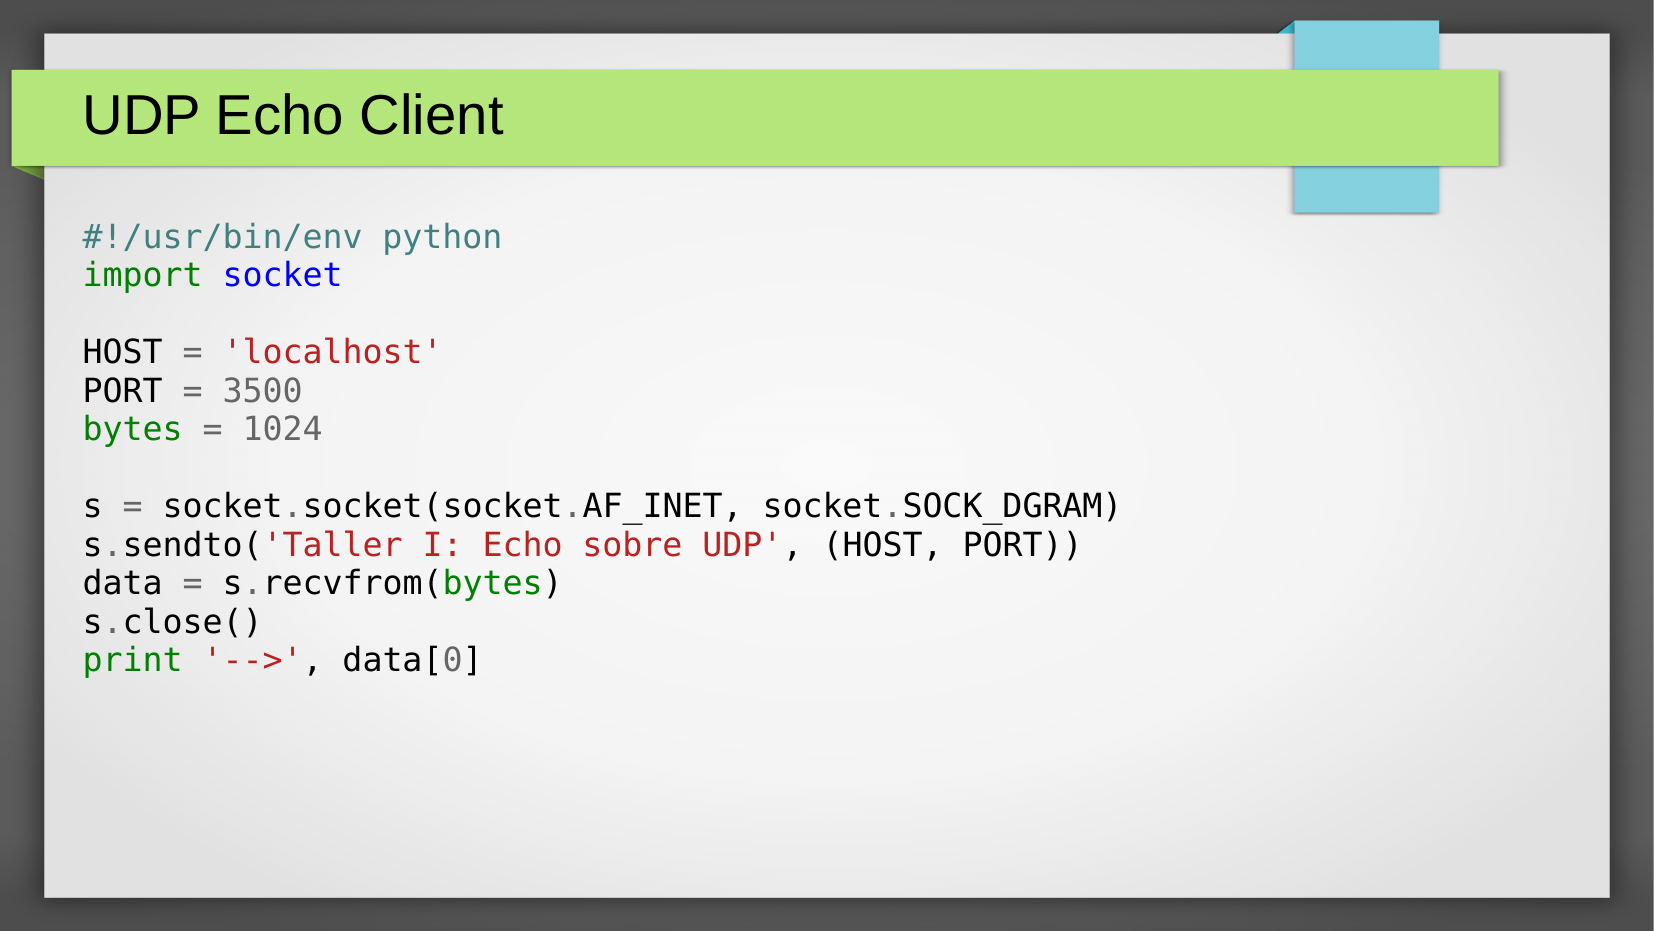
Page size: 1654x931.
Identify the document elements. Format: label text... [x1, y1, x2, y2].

picture [0, 0, 1654, 931]
list #!/usr/bin/env python import socket HOST = 'localhost' PORT = 3500 bytes = 1024 s = socket.socket(socket.AF_INET, socket.SOCK_DGRAM) s.sendto('Taller I: Echo sobre UDP', (HOST, PORT)) data = s.recvfrom(bytes) s.close() print '-->', data[0] [82, 217, 1571, 758]
title UDP Echo Client [82, 70, 1264, 160]
